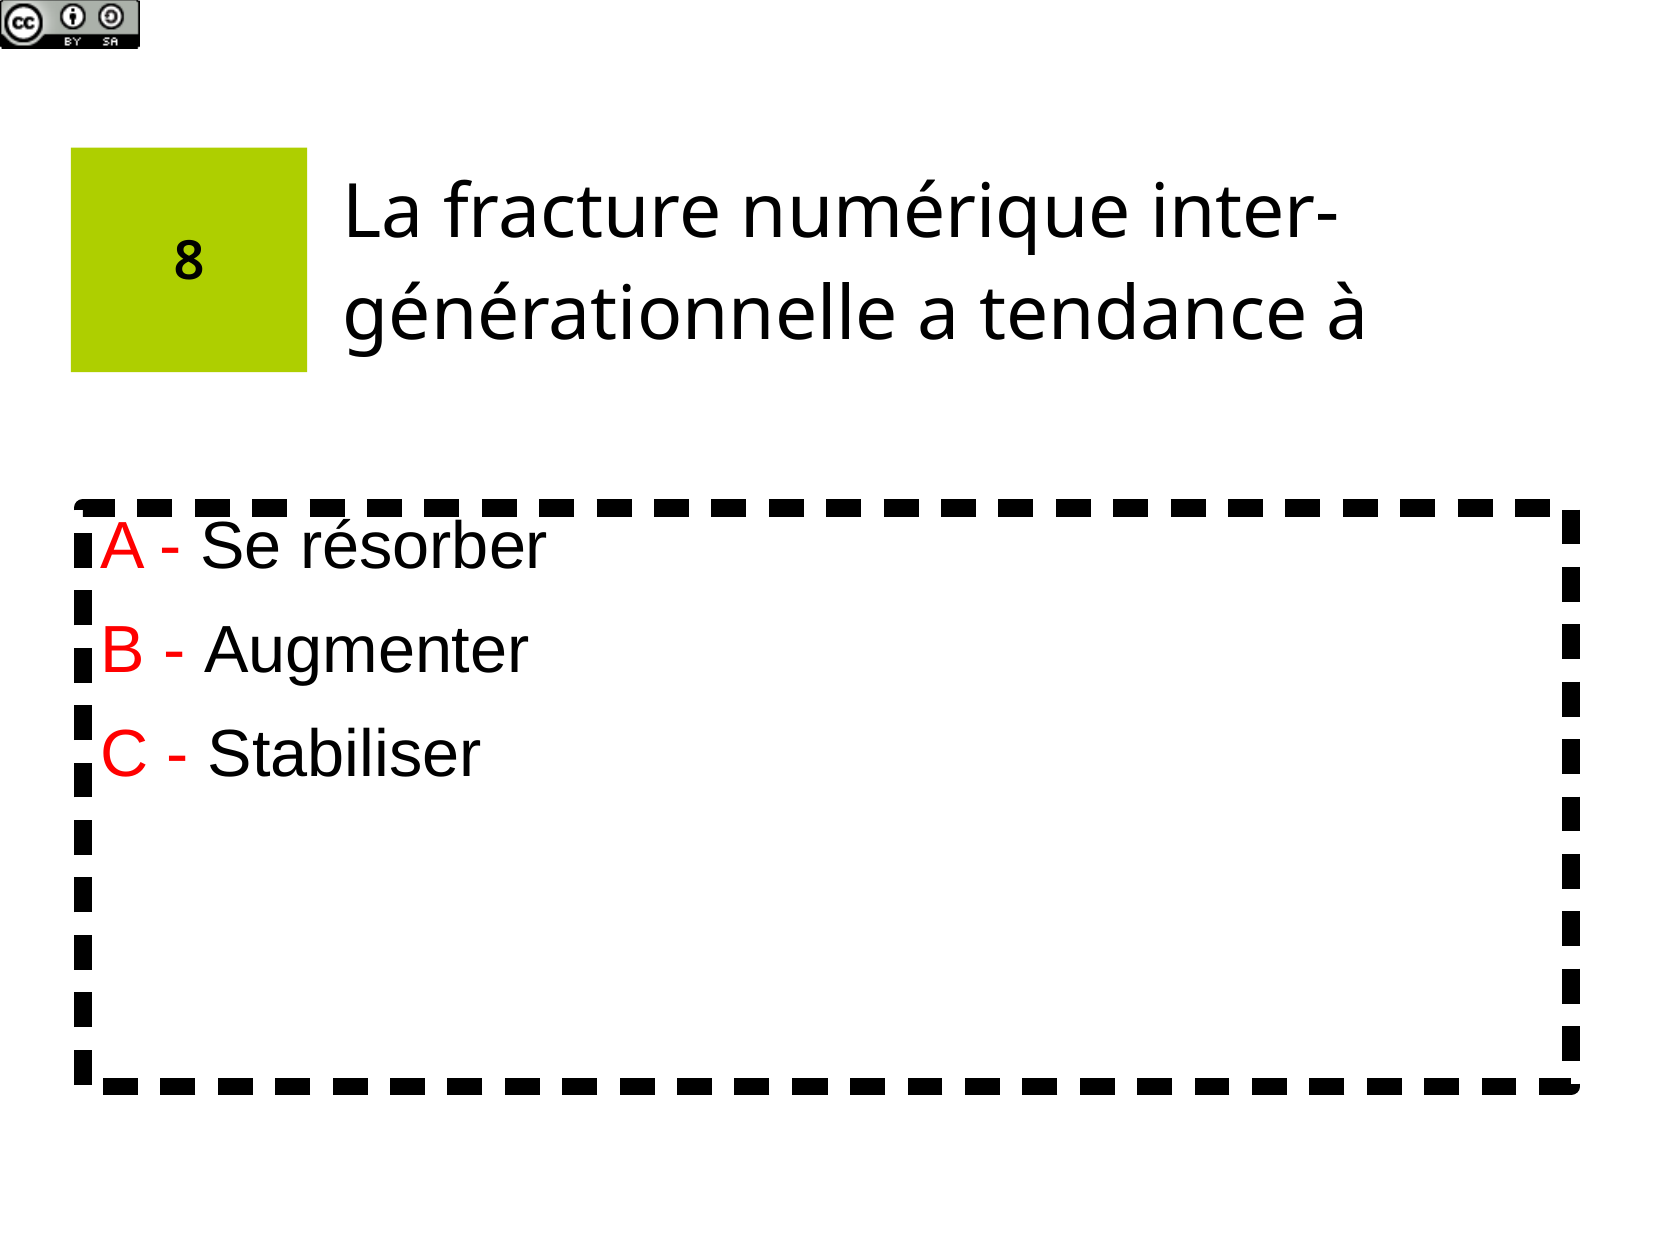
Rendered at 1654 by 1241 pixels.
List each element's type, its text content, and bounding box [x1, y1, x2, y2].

picture [0, 0, 140, 49]
title La fracture numérique inter-générationnelle a tendance à [342, 59, 1571, 461]
list Se résorber Augmenter Stabiliser [82, 507, 1571, 1087]
